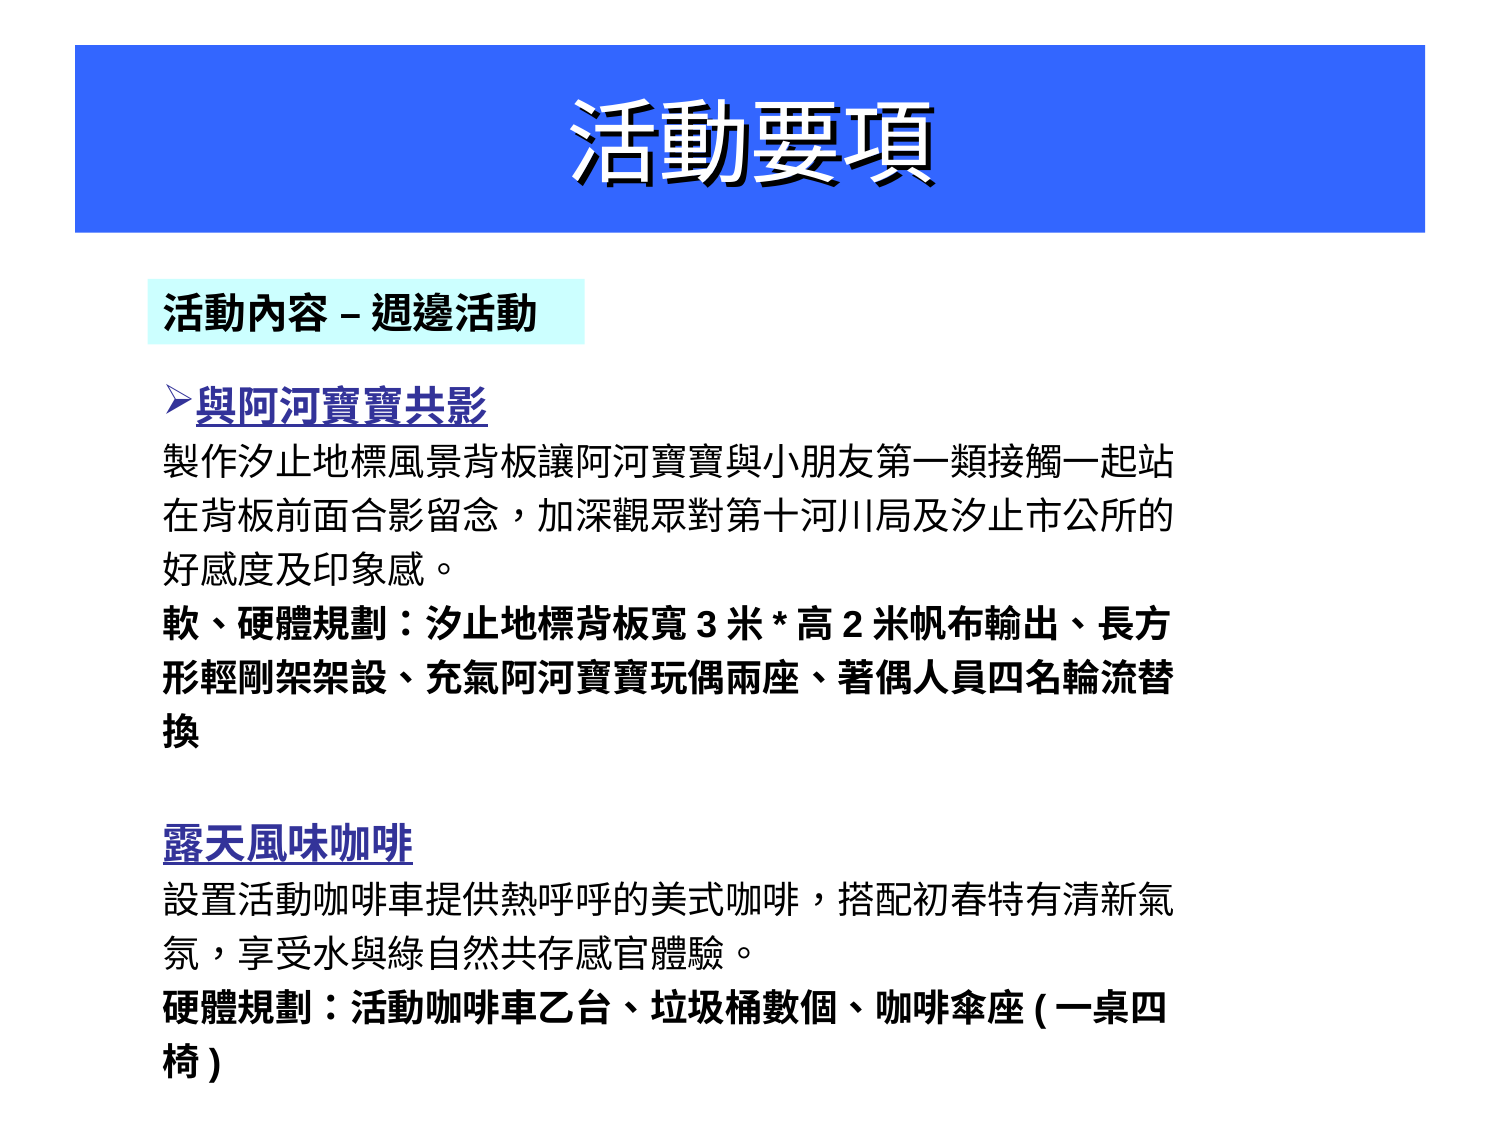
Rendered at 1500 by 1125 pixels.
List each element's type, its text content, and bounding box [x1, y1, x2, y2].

text_box 活動內容 – 週邊活動 [147, 278, 585, 345]
text_box 與阿河寶寶共影 製作汐止地標風景背板讓阿河寶寶與小朋友第一類接觸一起站在背板前面合影留念，加深觀眾對第十河川局及汐止市公所的好感度及印象感。 軟、硬體規劃：汐止地標背板寬3米*高2米帆布輸出、長方形輕剛架架設、充氣阿河寶寶玩偶兩座、著偶人員四名輪流替換 露天風味咖啡 設置活動咖啡車提供熱呼呼的美式咖啡，搭配初春特有清新氣氛，享受水與綠自然共存感官體驗。 硬體規劃：活動咖啡車乙台、垃圾桶數個、咖啡傘座(一桌四椅) [147, 361, 1223, 1091]
title 活動要項 [75, 45, 1426, 233]
